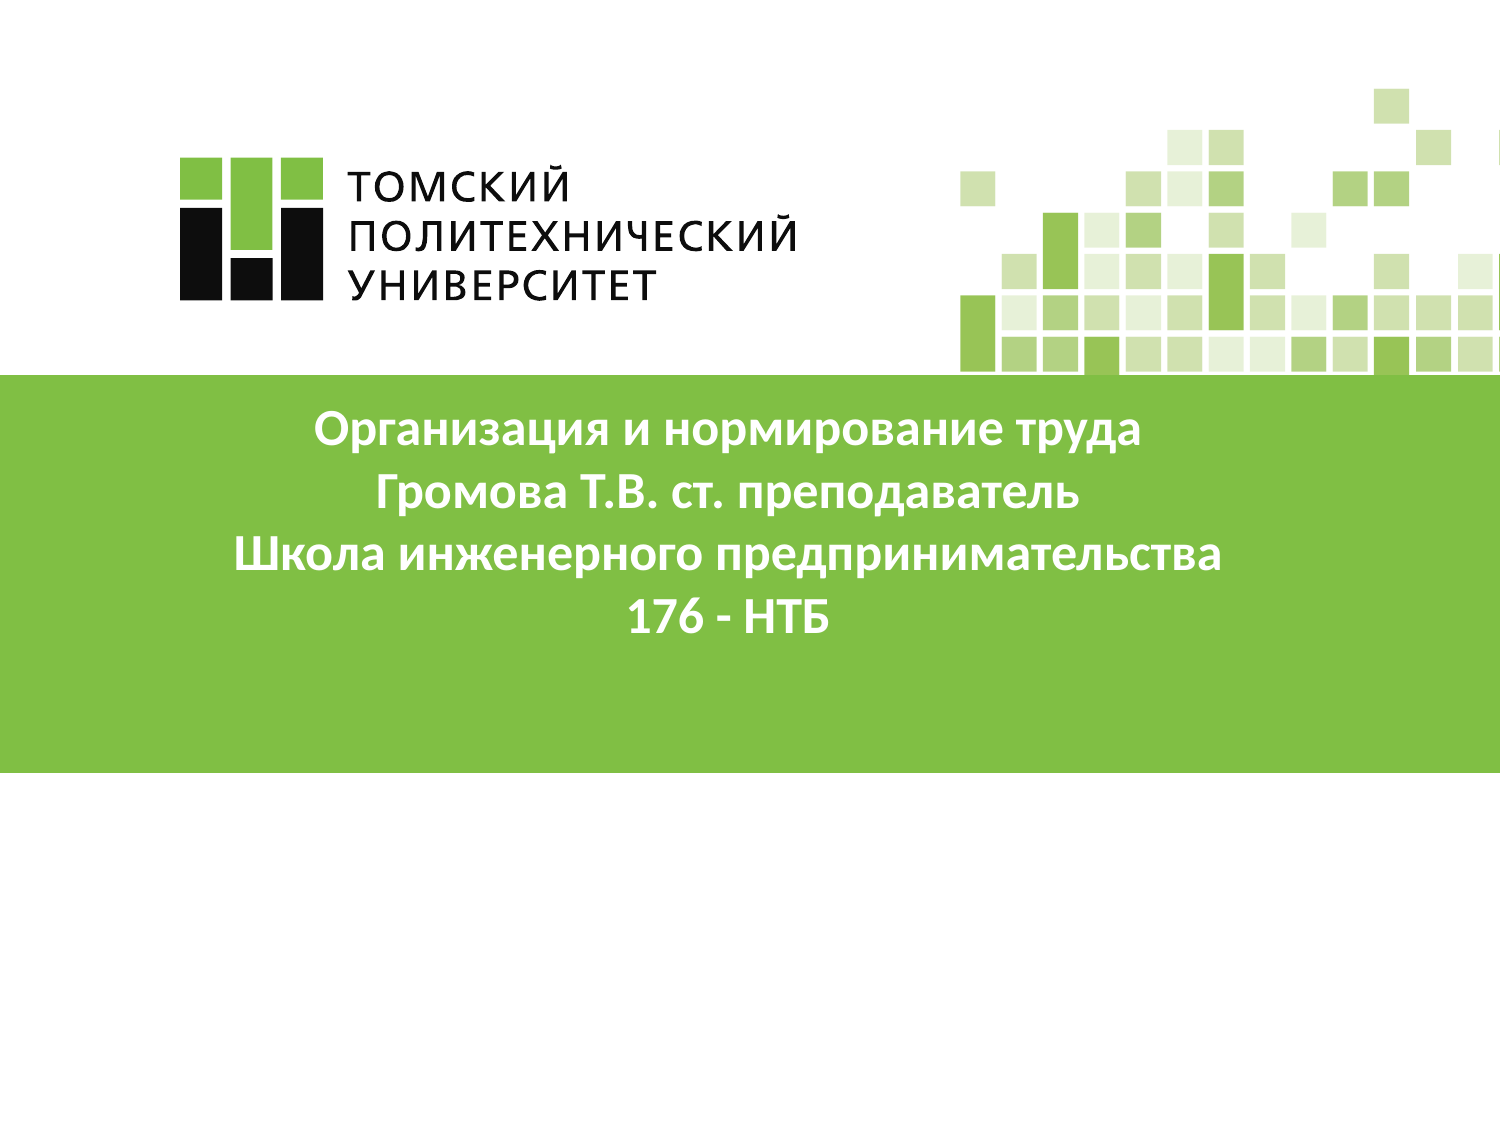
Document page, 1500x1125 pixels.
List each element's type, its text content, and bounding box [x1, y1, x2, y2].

text_box [777, 214, 790, 220]
text_box [414, 270, 437, 301]
text_box [452, 171, 475, 202]
text_box [633, 270, 657, 301]
text_box [739, 221, 762, 251]
text_box [553, 270, 576, 301]
text_box [0, 375, 1500, 773]
text_box [549, 164, 562, 170]
text_box [511, 171, 535, 202]
text_box [531, 221, 560, 251]
text_box [347, 270, 376, 301]
text_box [565, 221, 588, 251]
text_box Организация и нормирование труда Громова Т.В. ст. преподаватель Школа инженерного предпринимательства 176 - НТБ [82, 398, 1375, 696]
text_box [281, 207, 324, 301]
text_box [347, 171, 371, 202]
text_box [381, 220, 411, 252]
text_box [582, 270, 605, 301]
text_box [480, 221, 503, 251]
text_box [544, 171, 567, 202]
text_box [611, 270, 628, 301]
text_box [481, 171, 506, 202]
text_box [280, 157, 323, 200]
picture [836, 47, 1500, 375]
text_box [509, 221, 527, 251]
text_box [415, 221, 442, 252]
text_box [446, 270, 466, 301]
text_box [230, 157, 273, 250]
text_box [679, 220, 702, 252]
text_box [523, 269, 547, 301]
text_box [451, 221, 475, 251]
text_box [180, 207, 223, 301]
text_box [230, 258, 273, 301]
text_box [627, 221, 647, 251]
text_box [708, 221, 733, 251]
text_box [180, 157, 223, 200]
text_box [351, 221, 374, 251]
text_box [374, 171, 404, 202]
text_box [411, 171, 445, 202]
text_box [597, 221, 621, 251]
text_box [655, 221, 673, 251]
text_box [381, 270, 404, 301]
text_box [474, 270, 492, 301]
text_box [771, 221, 795, 251]
text_box [499, 270, 519, 301]
